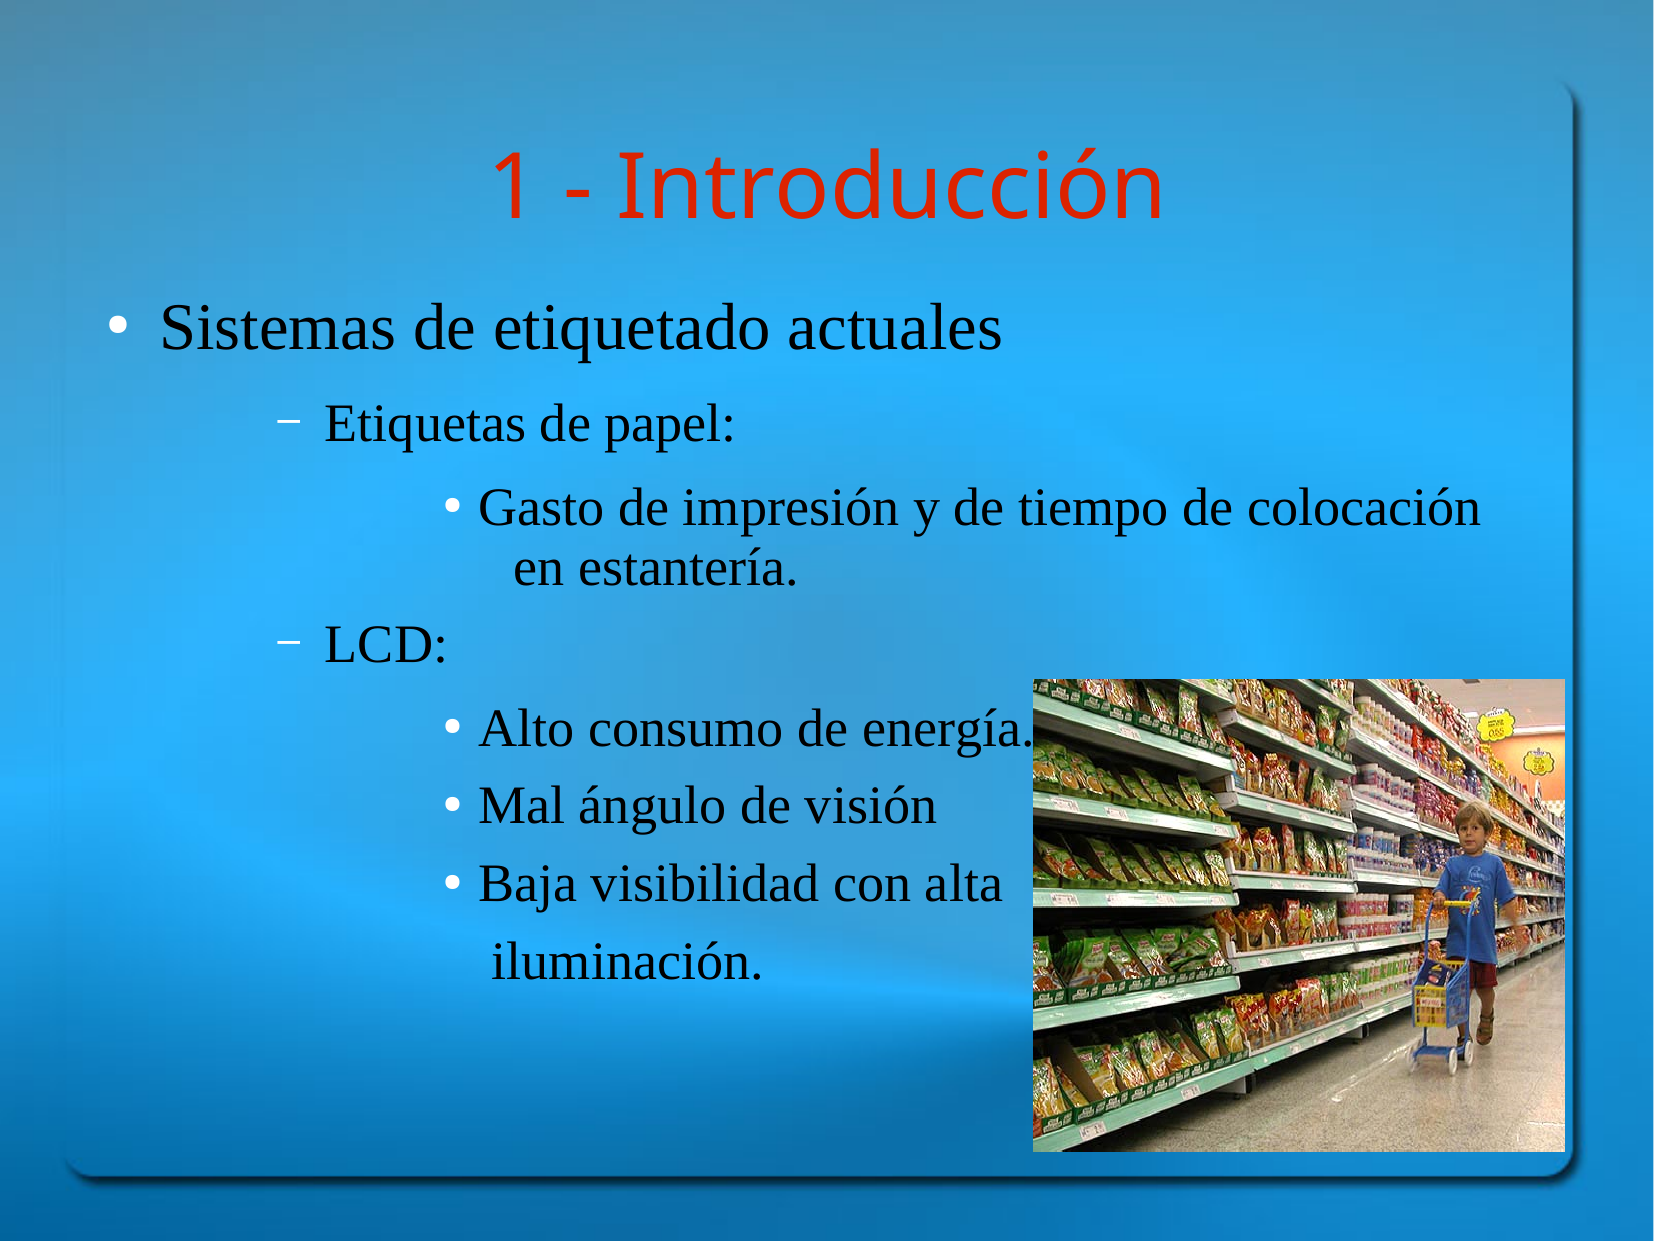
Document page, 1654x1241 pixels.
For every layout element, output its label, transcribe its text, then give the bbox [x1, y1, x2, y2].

picture [0, 0, 1654, 1241]
title 1 - Introducción [121, 119, 1534, 248]
list Sistemas de etiquetado actuales Etiquetas de papel: Gasto de impresión y de tiempo de colocación en estantería. LCD: Alto consumo de energía. Mal ángulo de visión Baja visibilidad con alta iluminación. [88, 289, 1501, 1241]
